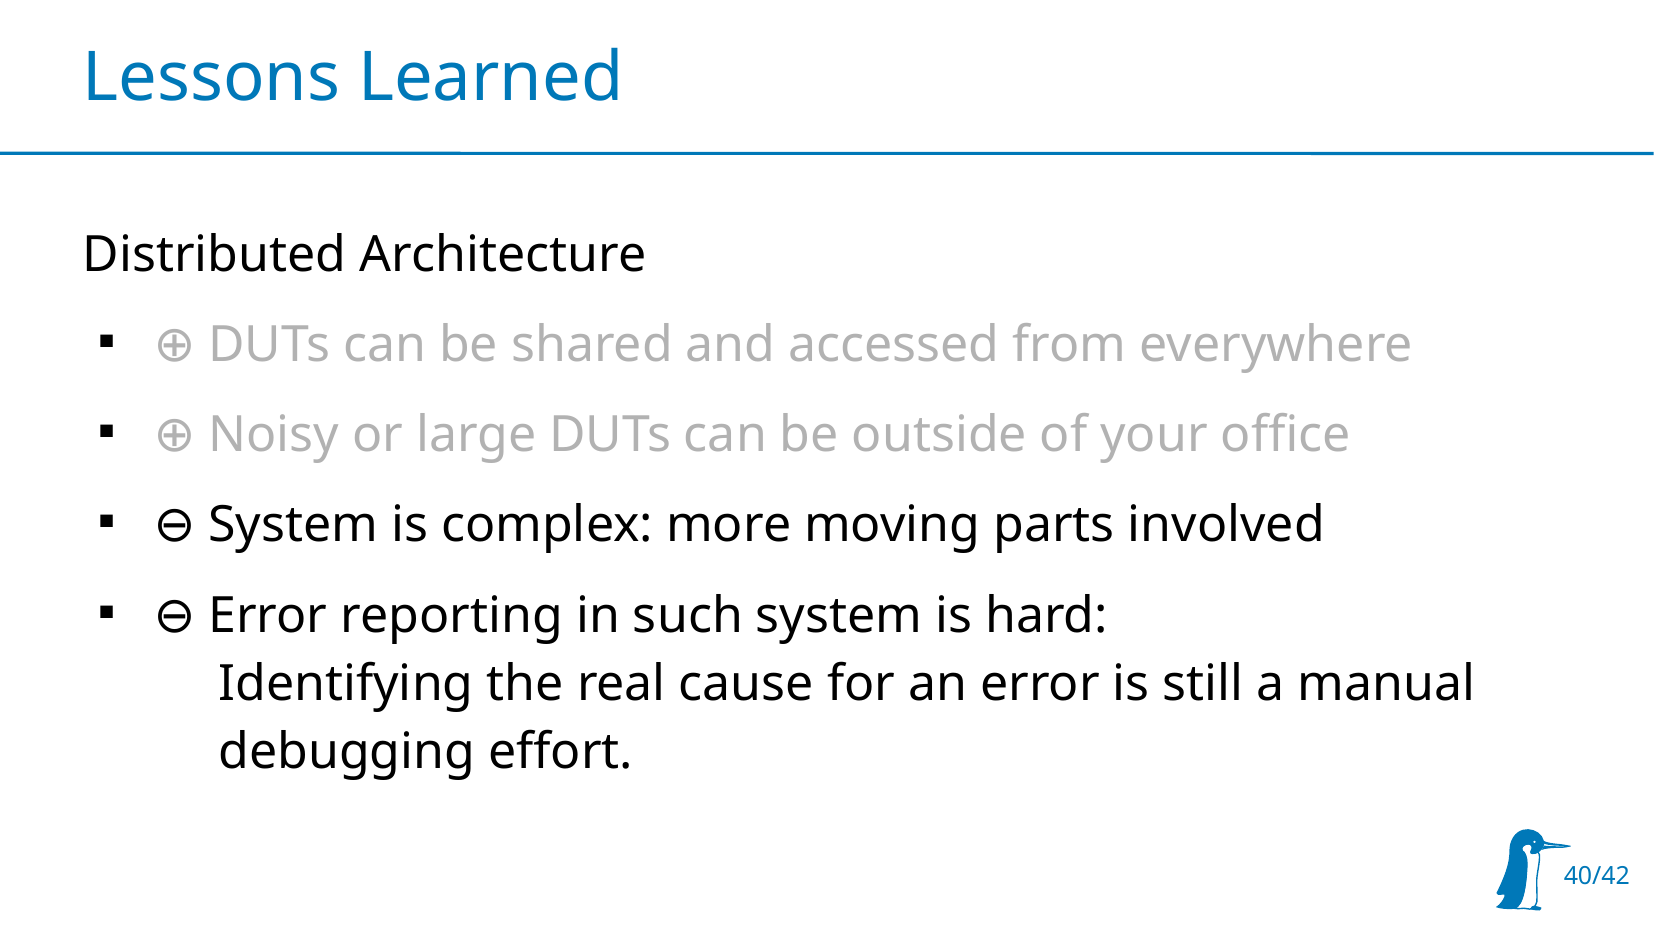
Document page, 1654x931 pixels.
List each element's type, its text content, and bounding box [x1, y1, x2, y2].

list Distributed Architecture ⊕ DUTs can be shared and accessed from everywhere ⊕ Noisy or large DUTs can be outside of your office ⊖ System is complex: more moving parts involved ⊖ Error reporting in such system is hard: Identifying the real cause for an error is still a manual debugging effort. [82, 217, 1571, 861]
title Lessons Learned [82, 30, 1571, 121]
